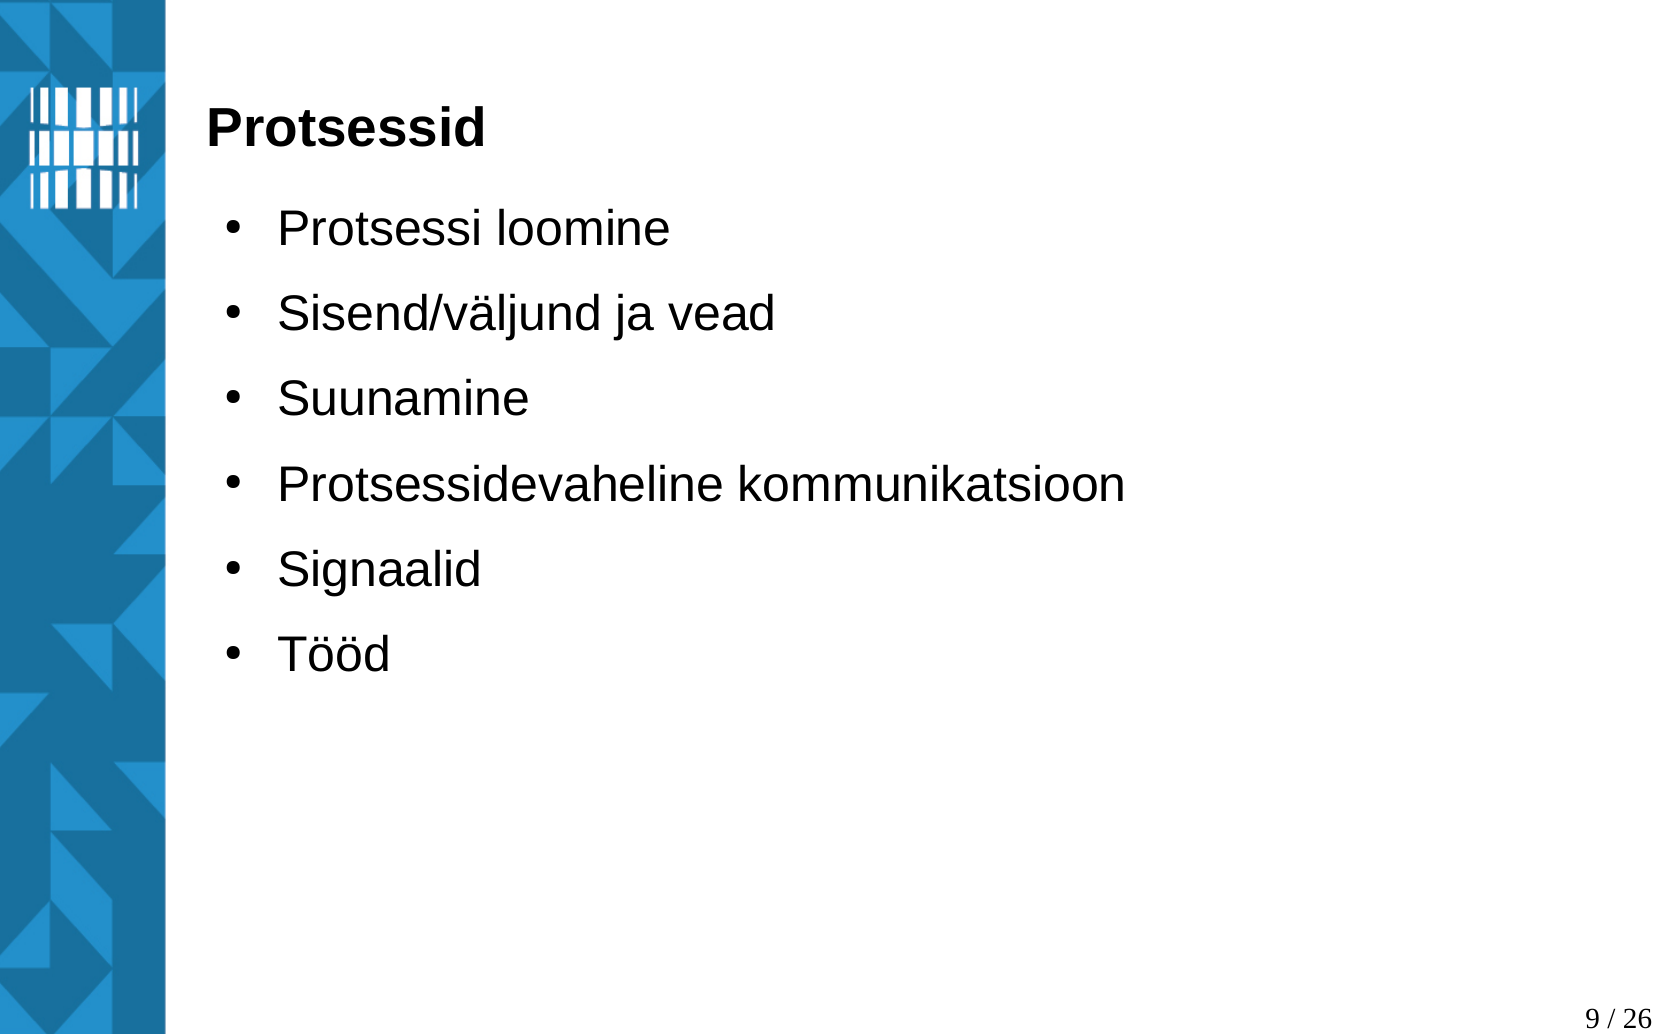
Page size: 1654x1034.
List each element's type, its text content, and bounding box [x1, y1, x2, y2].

list Protsessi loomine Sisend/väljund ja vead Suunamine Protsessidevaheline kommunikatsioon Signaalid Tööd [206, 199, 1565, 768]
title Protsessid [206, 41, 1565, 199]
